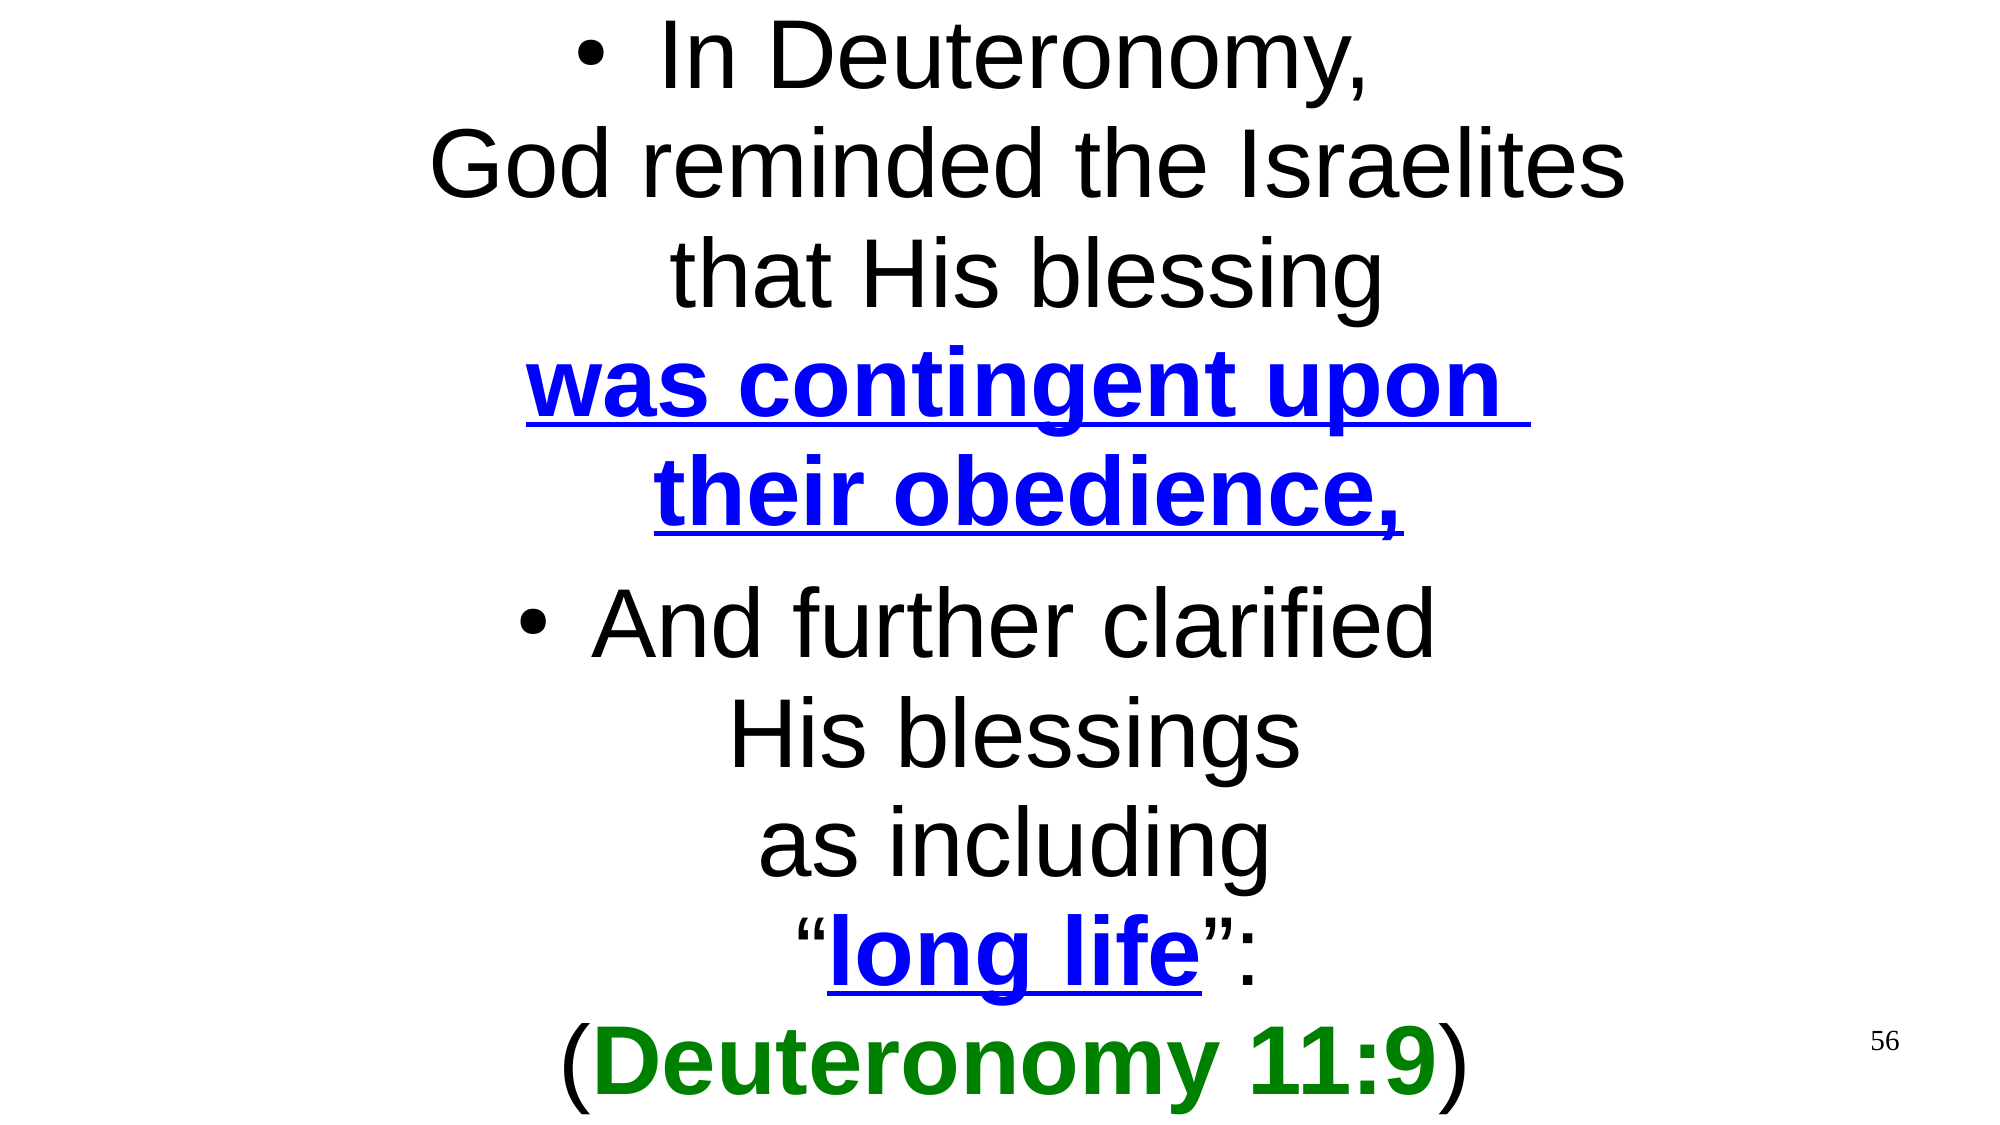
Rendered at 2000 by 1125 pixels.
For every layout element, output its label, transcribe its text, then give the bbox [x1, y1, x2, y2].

list In Deuteronomy, God reminded the Israelites that His blessing was contingent upon their obedience, And further clarified His blessings as including “long life”: (Deuteronomy 11:9) [0, 0, 1996, 1123]
